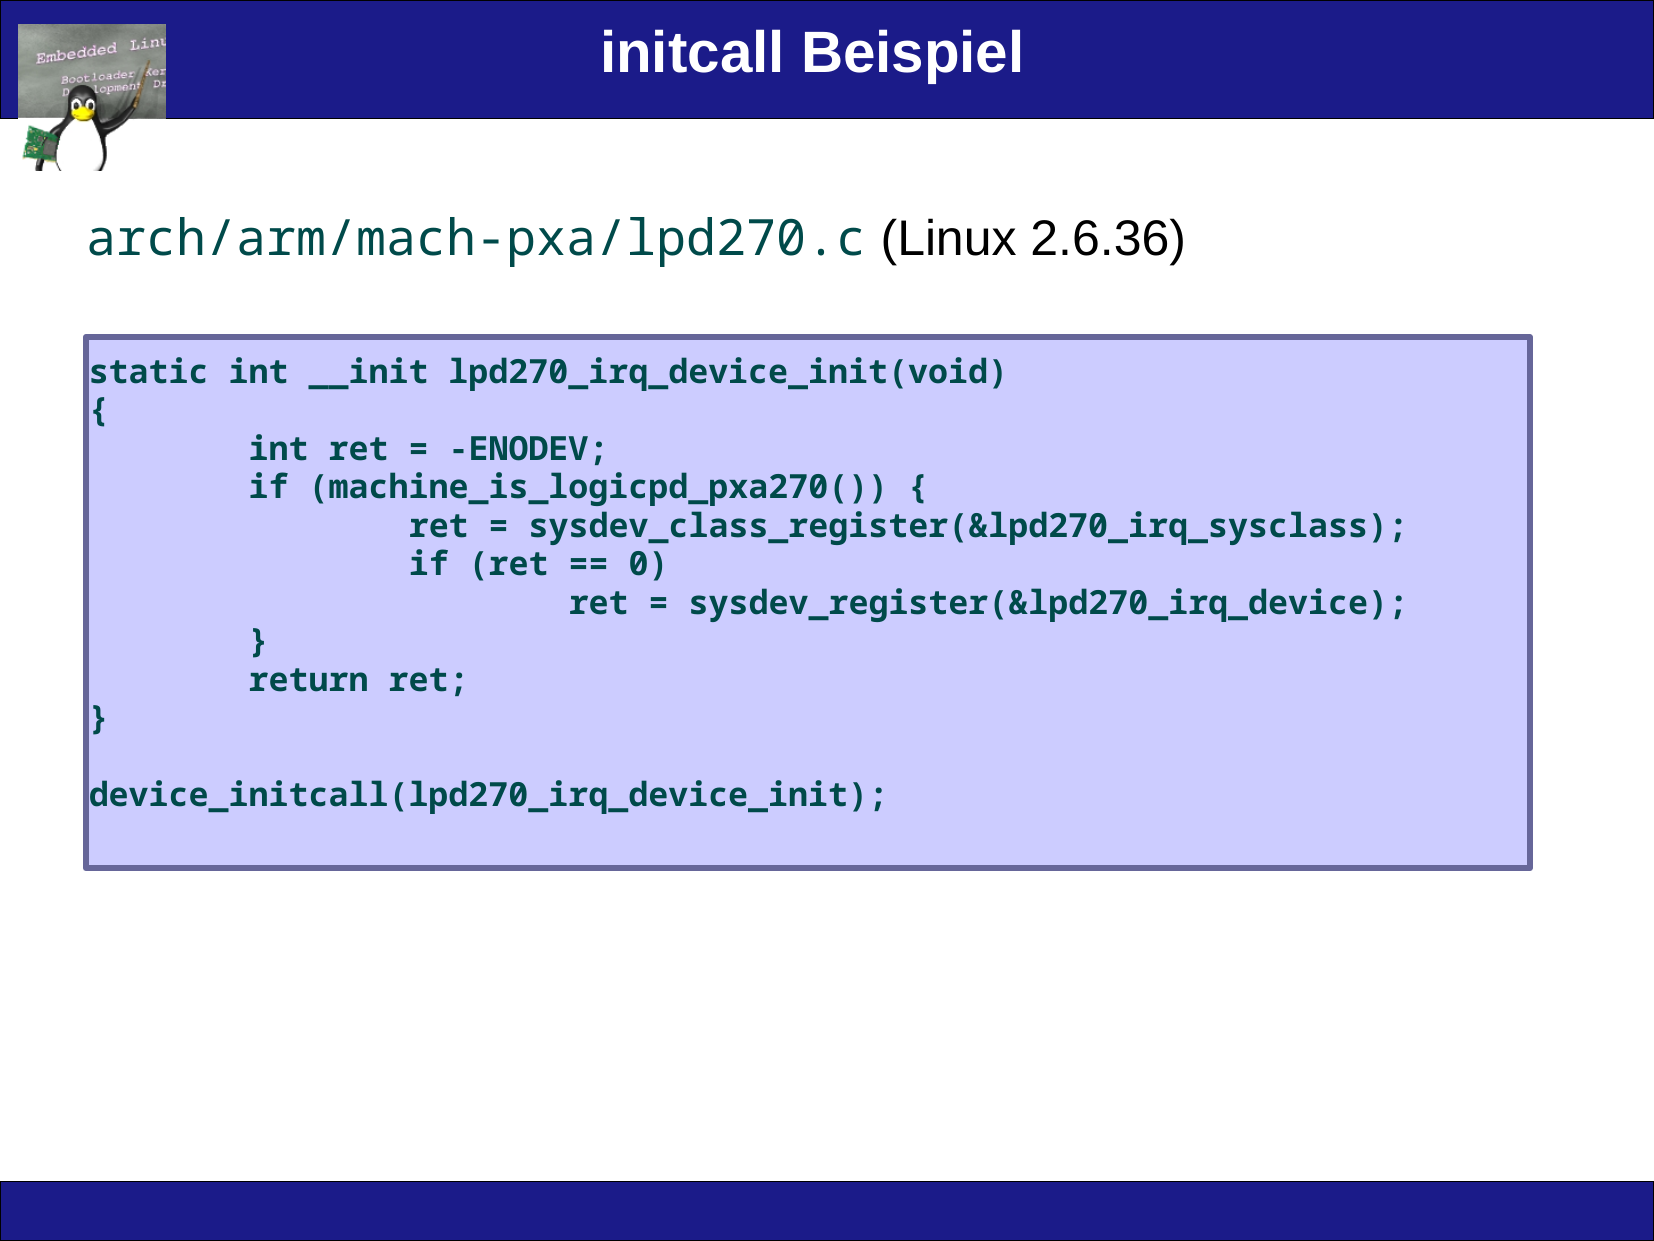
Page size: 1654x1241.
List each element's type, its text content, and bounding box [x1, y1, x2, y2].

picture [18, 24, 166, 171]
list arch/arm/mach-pxa/lpd270.c (Linux 2.6.36) [68, 201, 1592, 1118]
text_box static int __init lpd270_irq_device_init(void) { int ret = -ENODEV; if (machine_is_logicpd_pxa270()) { ret = sysdev_class_register(&lpd270_irq_sysclass); if (ret == 0) ret = sysdev_register(&lpd270_irq_device); } return ret; } device_initcall(lpd270_irq_device_init); [85, 336, 1531, 869]
title initcall Beispiel [67, 0, 1558, 104]
